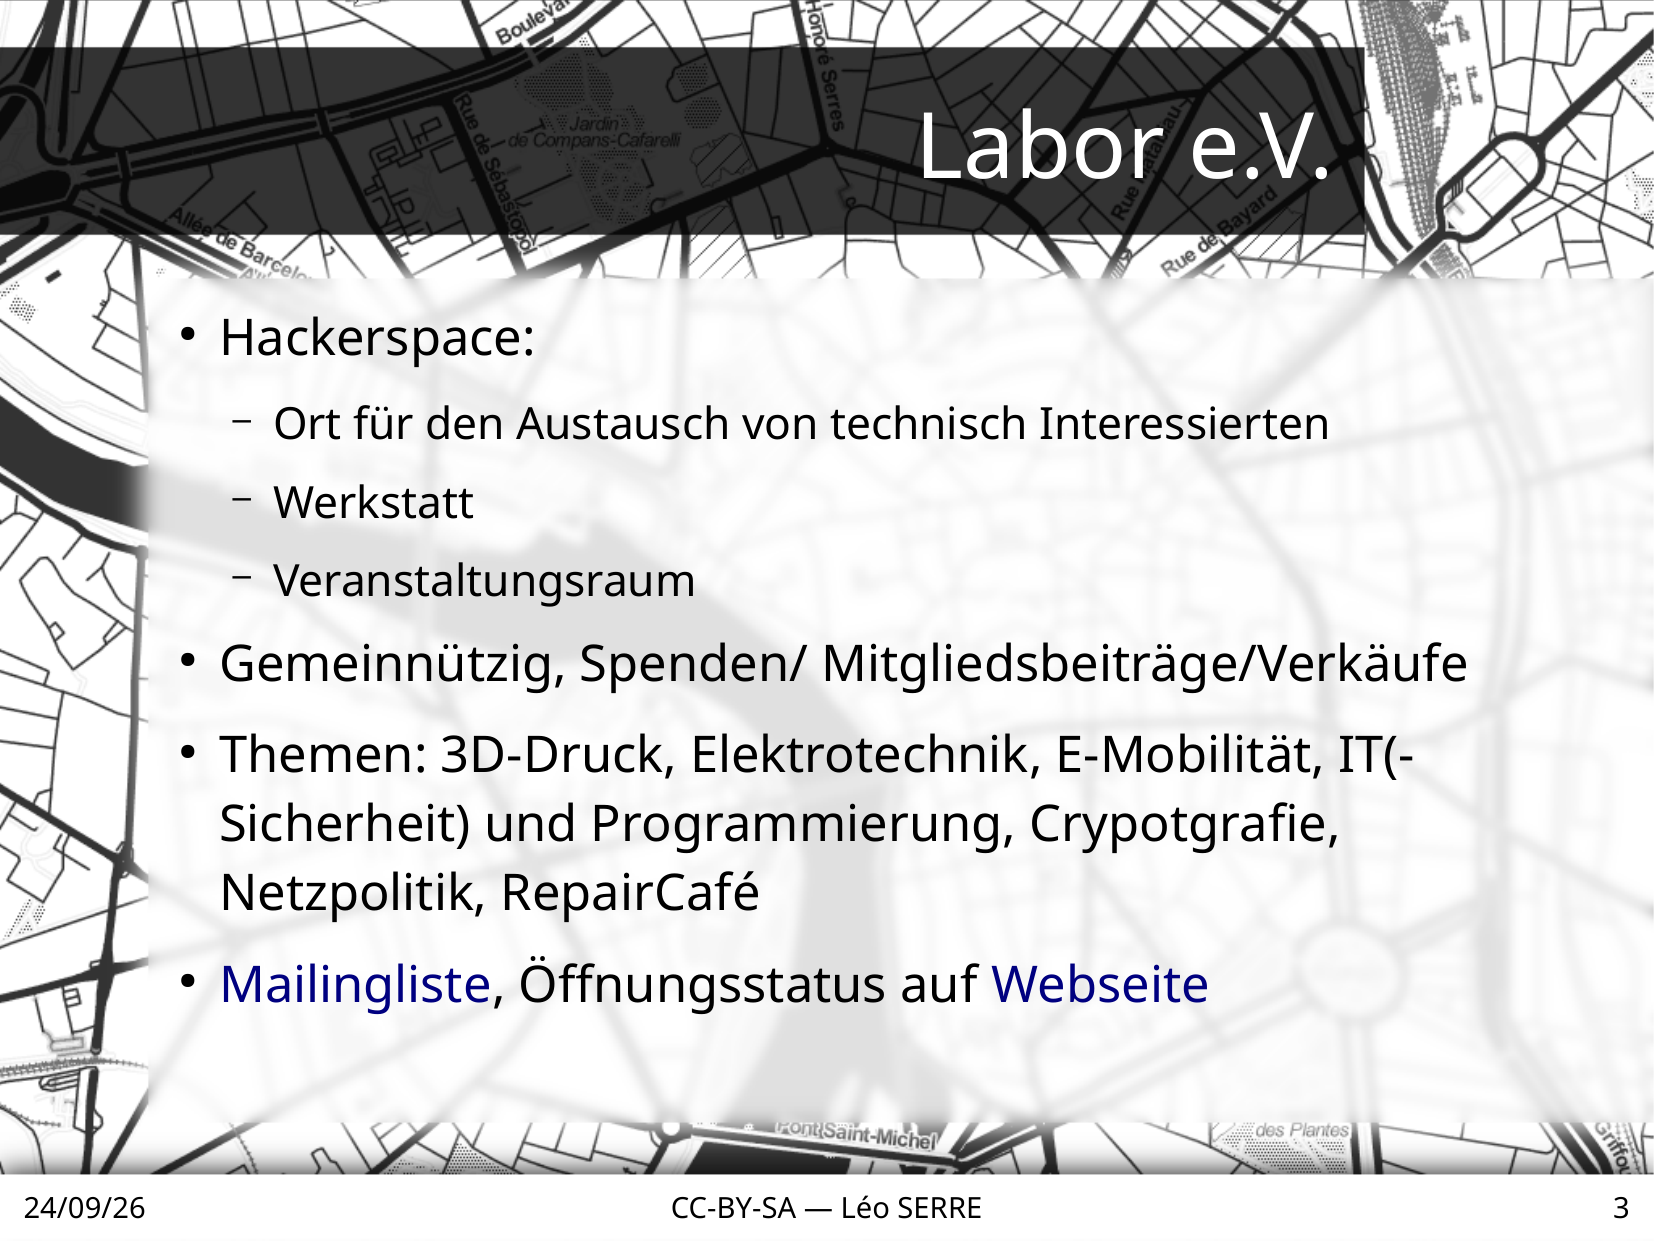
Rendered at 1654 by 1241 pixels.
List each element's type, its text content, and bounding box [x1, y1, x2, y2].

list Hackerspace: Ort für den Austausch von technisch Interessierten Werkstatt Veranstaltungsraum Gemeinnützig, Spenden/ Mitgliedsbeiträge/Verkäufe Themen: 3D-Druck, Elektrotechnik, E-Mobilität, IT(-Sicherheit) und Programmierung, Crypotgrafie, Netzpolitik, RepairCafé Mailingliste, Öffnungsstatus auf Webseite [165, 301, 1621, 1021]
title Labor e.V. [82, 49, 1335, 237]
picture [0, 0, 1654, 1241]
